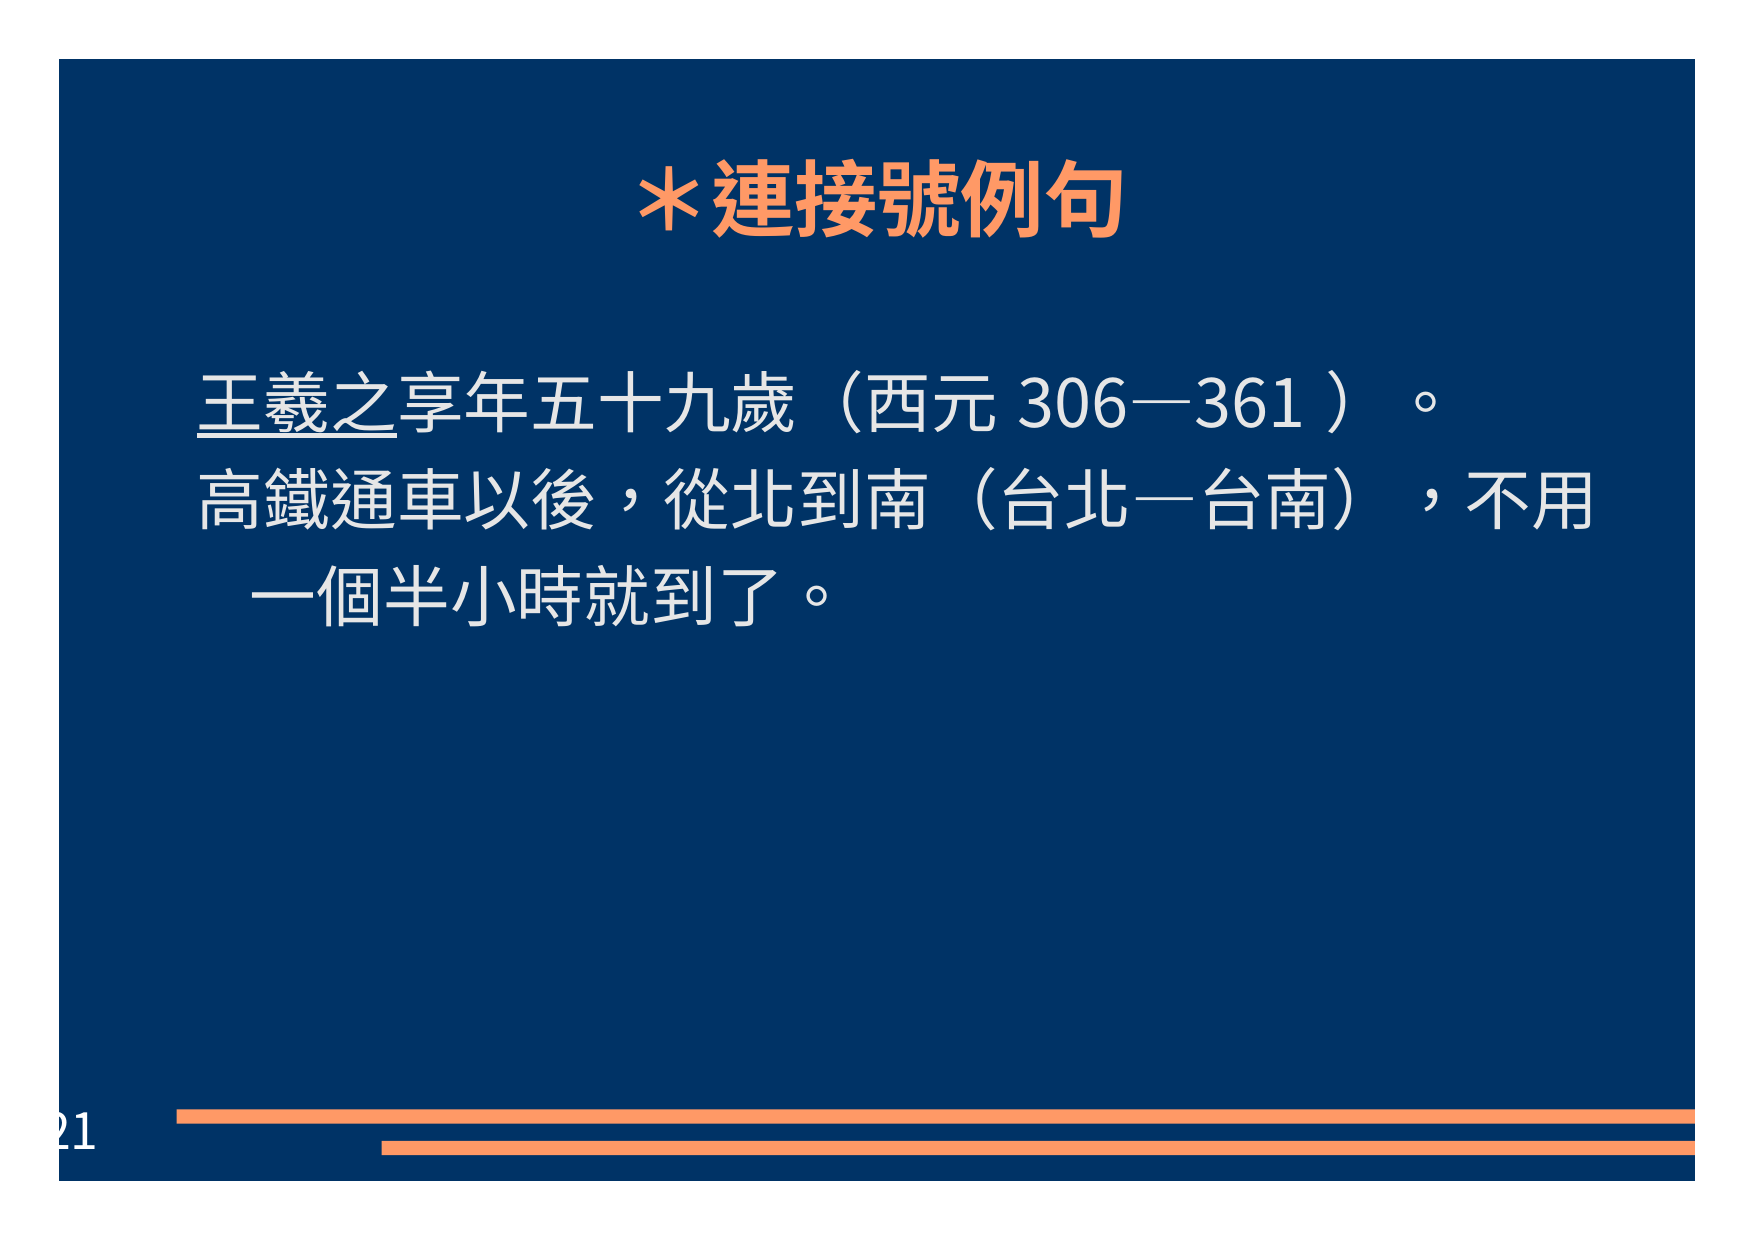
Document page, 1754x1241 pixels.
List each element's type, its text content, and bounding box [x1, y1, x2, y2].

text_box <編號> [130, 1091, 197, 1152]
list 王羲之享年五十九歲（西元306—361）。 高鐵通車以後，從北到南（台北—台南），不用一個半小時就到了。 [179, 350, 1603, 1084]
title ＊連接號例句 [179, 100, 1577, 289]
